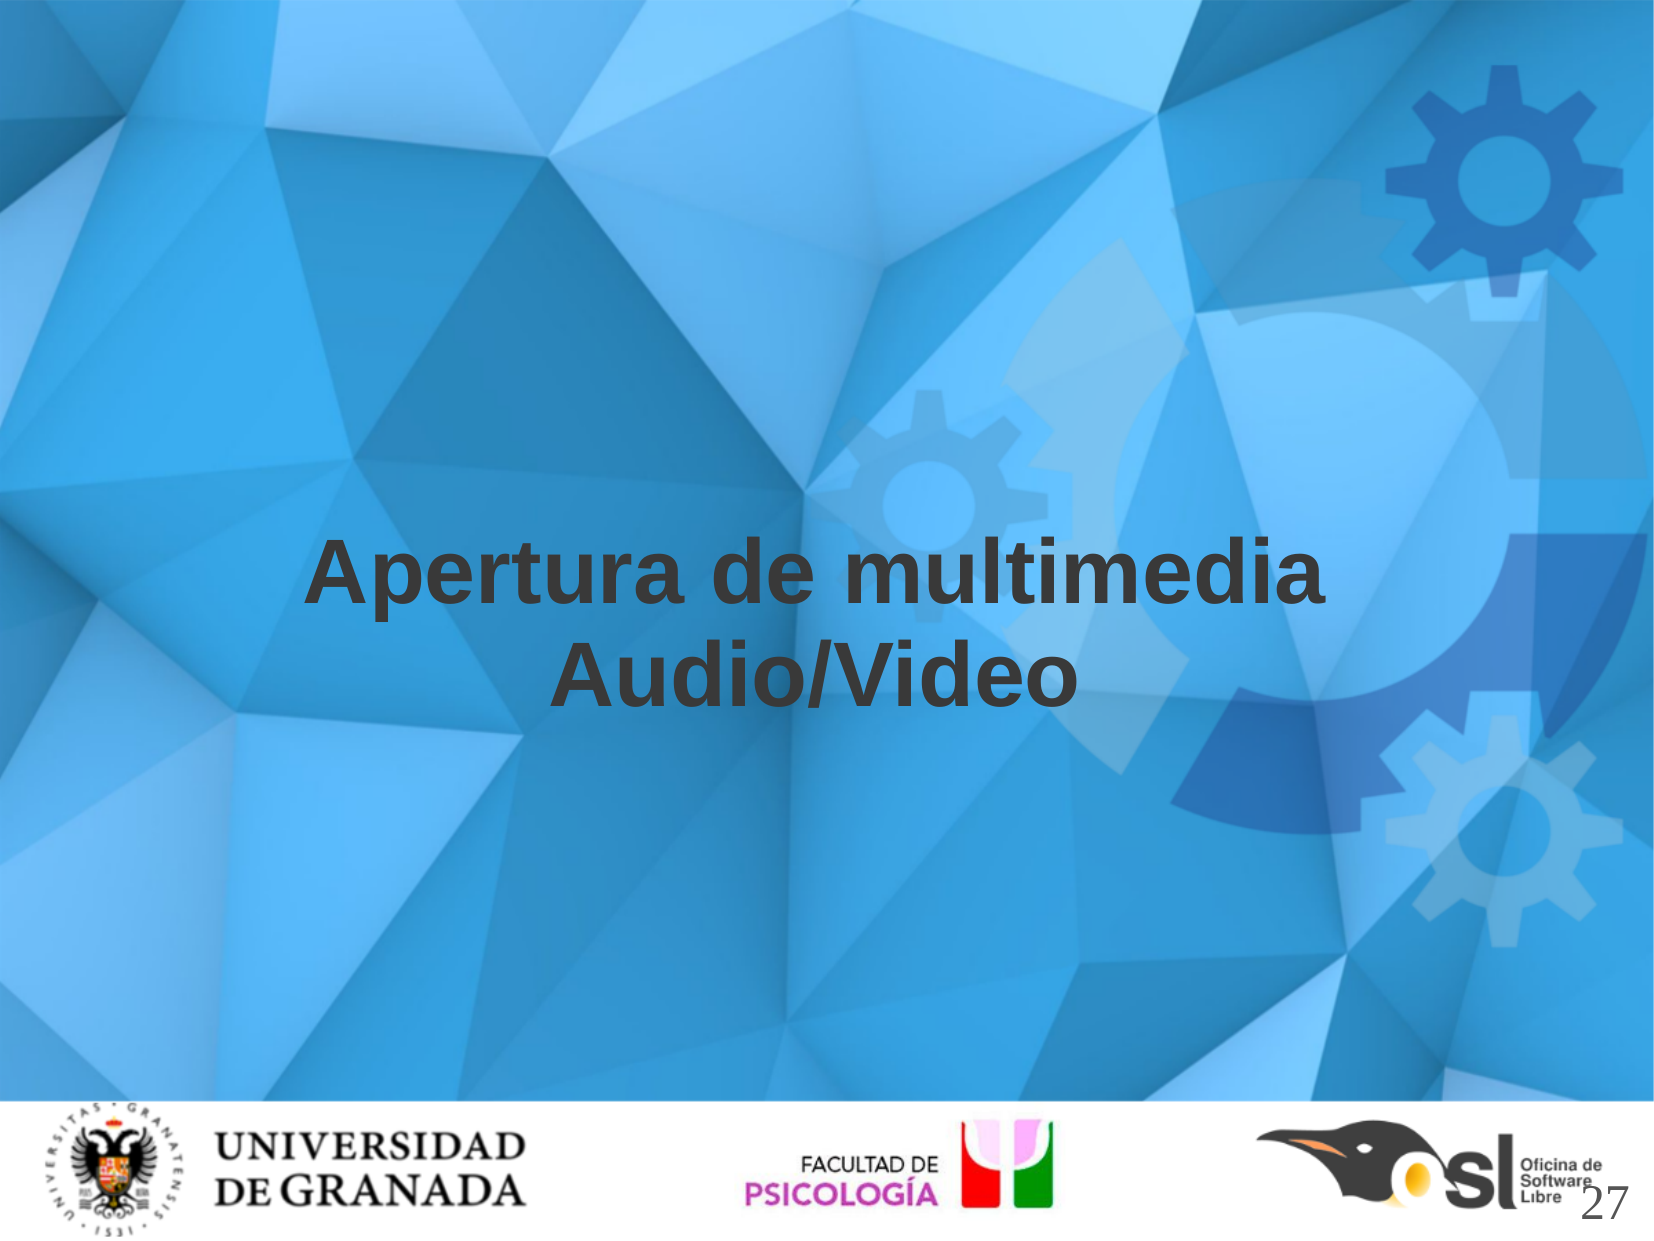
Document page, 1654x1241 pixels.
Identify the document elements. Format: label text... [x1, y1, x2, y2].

title Apertura de multimedia Audio/Video [70, 519, 1559, 727]
picture [0, 0, 1654, 1241]
